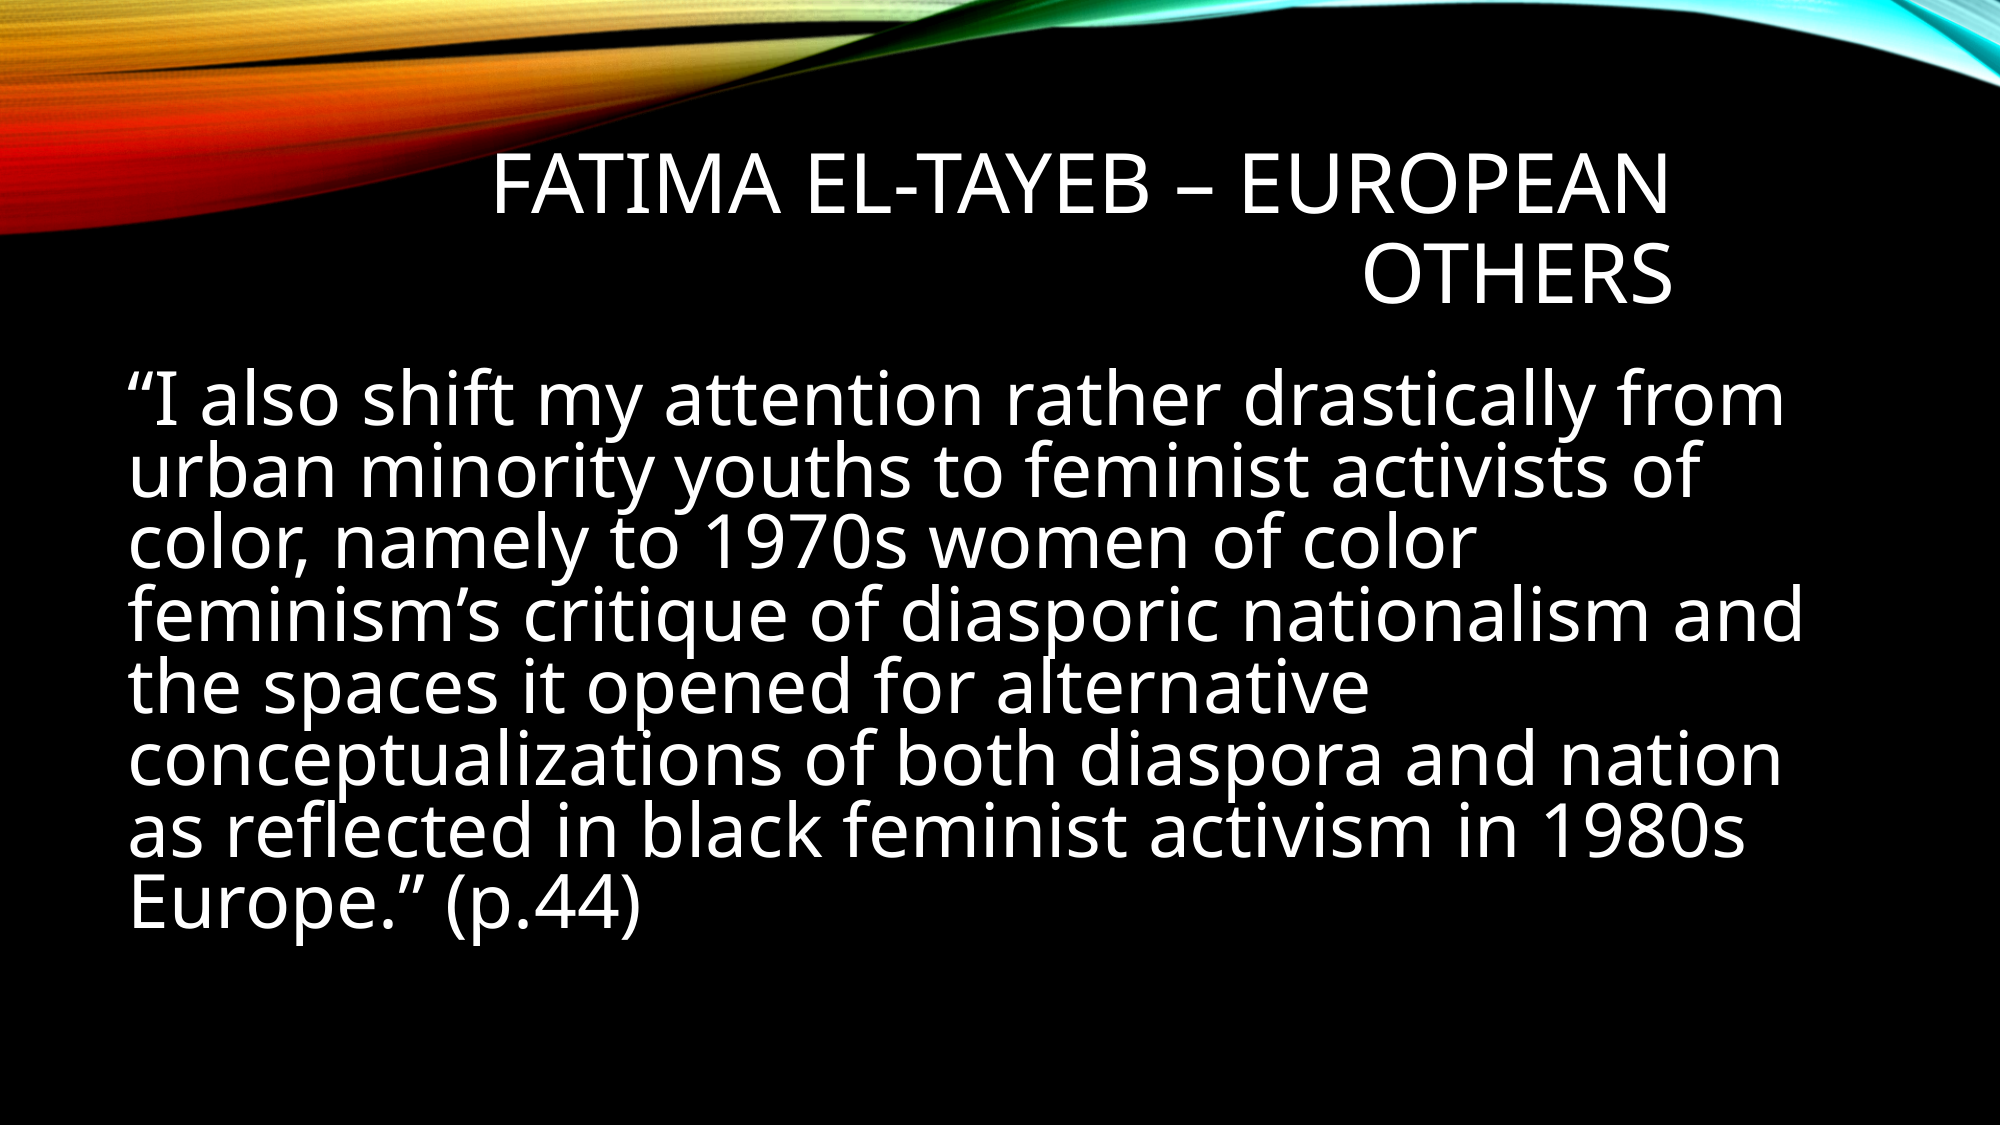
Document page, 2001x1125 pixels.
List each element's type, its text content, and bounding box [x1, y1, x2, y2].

list “I also shift my attention rather drastically from urban minority youths to feminist activists of color, namely to 1970s women of color feminism’s critique of diasporic nationalism and the spaces it opened for alternative conceptualizations of both diaspora and nation as reflected in black feminist activism in 1980s Europe.” (p.44) [112, 360, 1888, 1021]
title Fatima El-Tayeb – EUROPEAN OTHERS [474, 125, 1888, 338]
